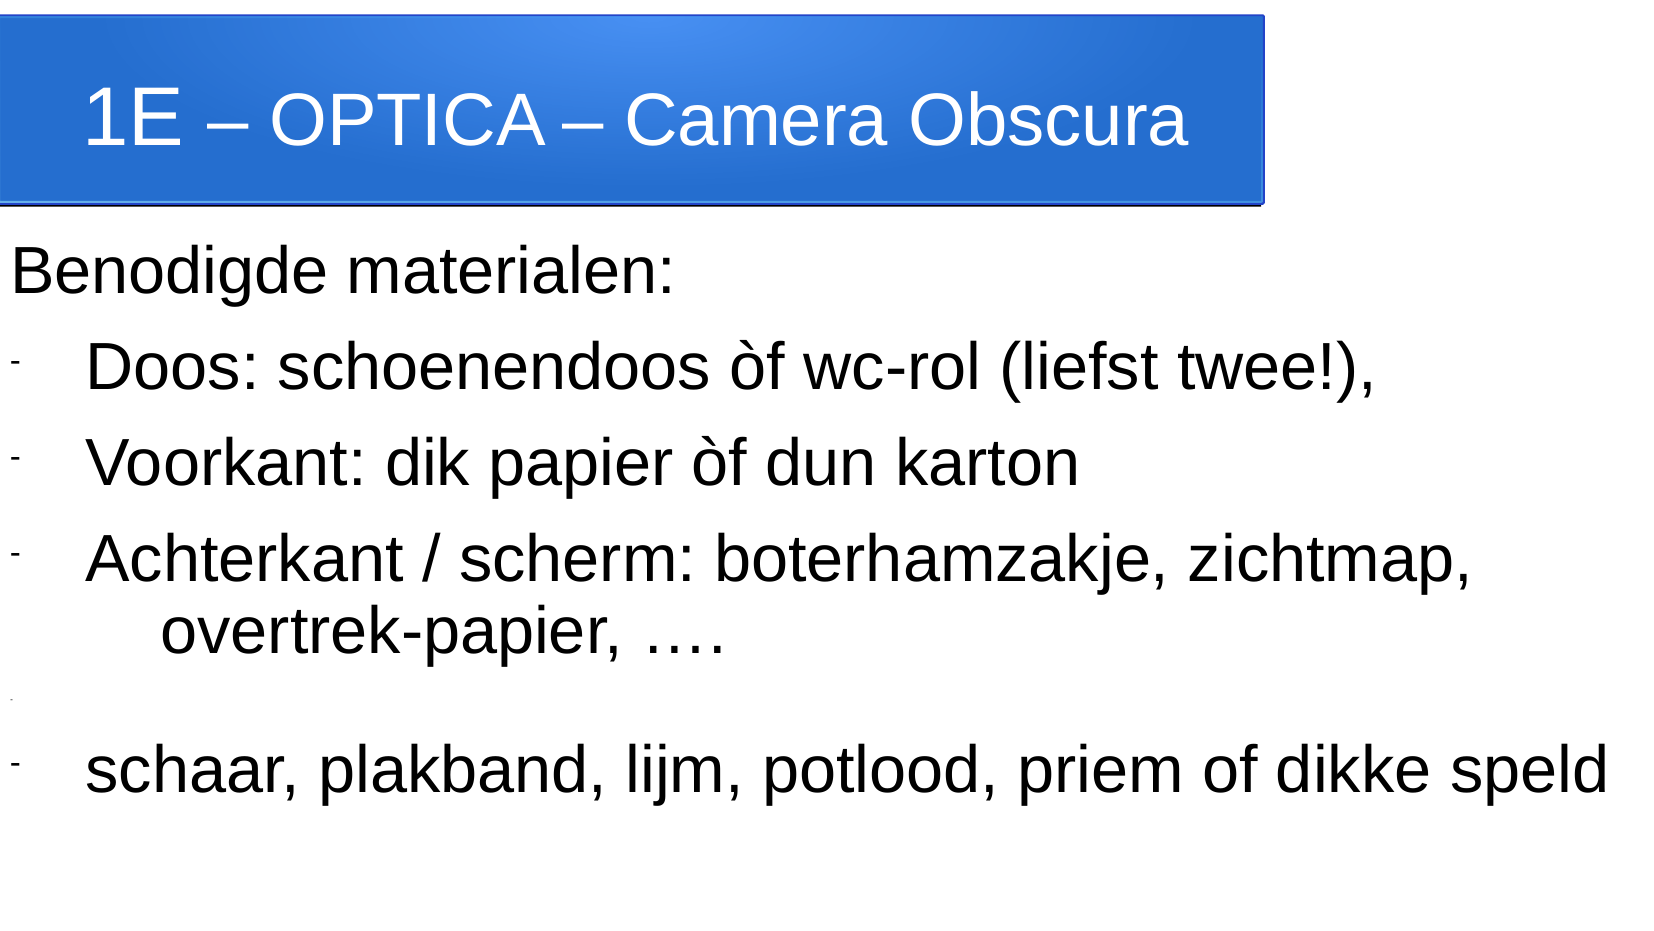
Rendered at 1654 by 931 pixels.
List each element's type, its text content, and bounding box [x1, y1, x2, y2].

subtitle Benodigde materialen: Doos: schoenendoos òf wc-rol (liefst twee!), Voorkant: dik papier òf dun karton Achterkant / scherm: boterhamzakje, zichtmap, overtrek-papier, …. schaar, plakband, lijm, potlood, priem of dikke speld [10, 236, 1631, 922]
title 1E – OPTICA – Camera Obscura [82, 35, 1292, 189]
